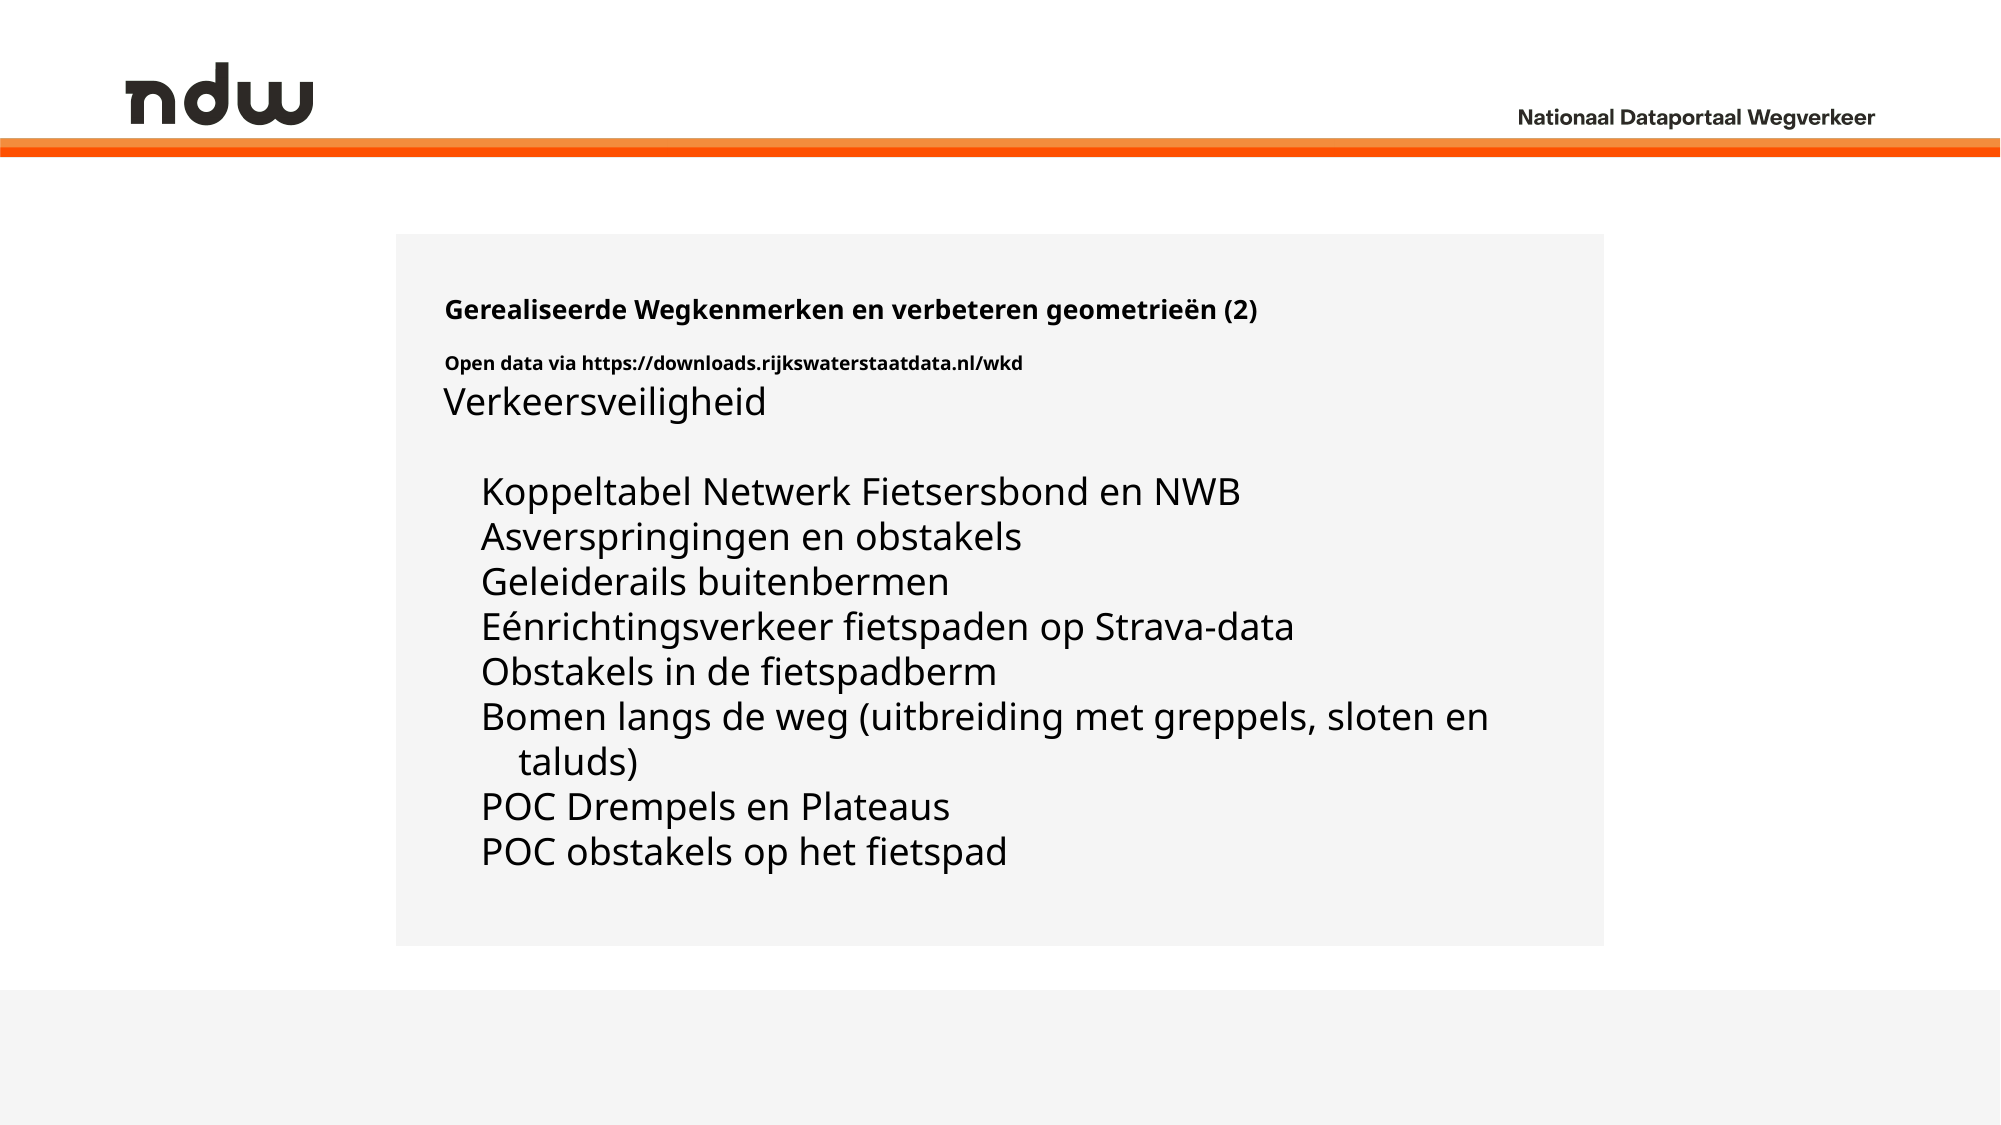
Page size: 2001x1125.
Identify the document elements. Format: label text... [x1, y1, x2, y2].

title Gerealiseerde Wegkenmerken en verbeteren geometrieën (2) Open data via https://downloads.rijkswaterstaatdata.nl/wkd [416, 237, 1585, 331]
list Verkeersveiligheid Koppeltabel Netwerk Fietsersbond en NWB Asverspringingen en obstakels Geleiderails buitenbermen Eénrichtingsverkeer fietspaden op Strava-data Obstakels in de fietspadberm Bomen langs de weg (uitbreiding met greppels, sloten en taluds) POC Drempels en Plateaus POC obstakels op het fietspad [428, 486, 1597, 1104]
